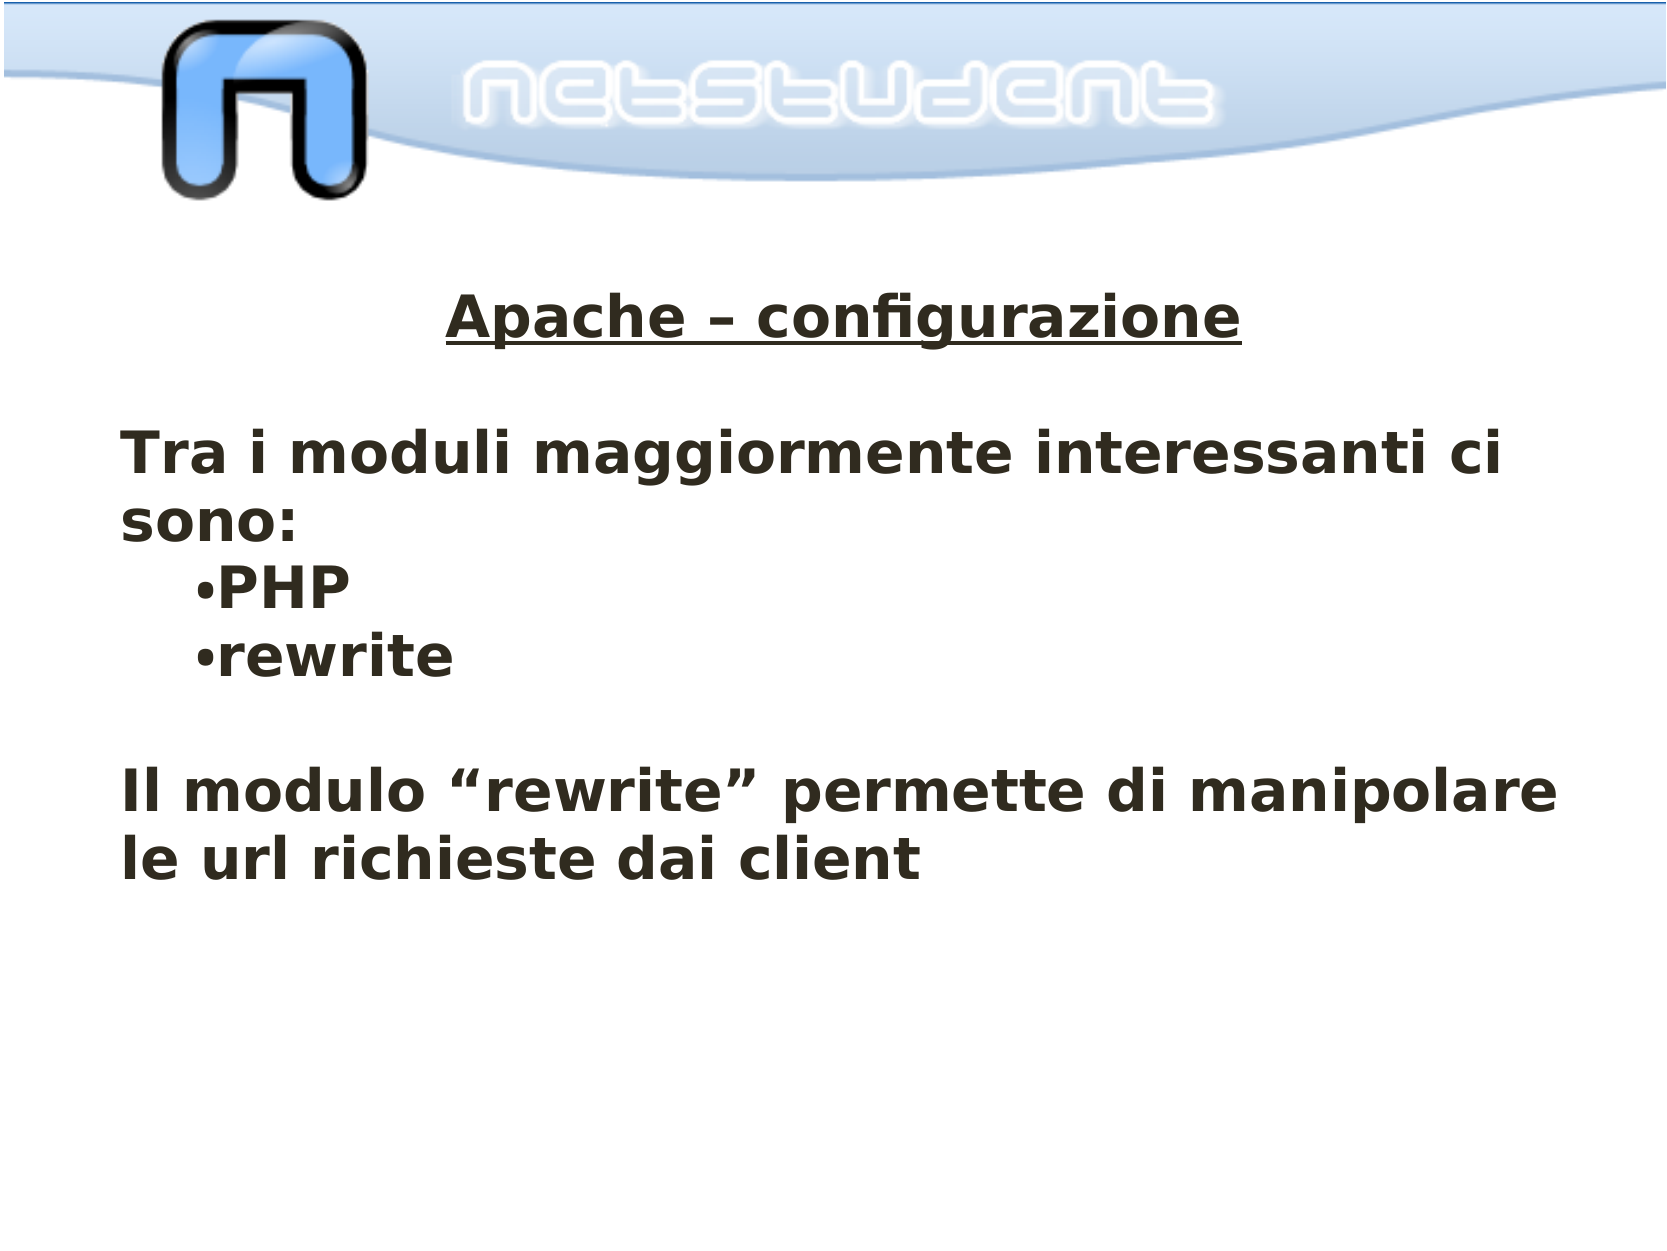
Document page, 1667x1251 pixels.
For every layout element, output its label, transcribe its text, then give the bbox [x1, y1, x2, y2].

picture [0, 0, 1667, 1251]
text_box Apache – configurazione Tra i moduli maggiormente interessanti ci sono: PHP rewrite Il modulo “rewrite” permette di manipolare le url richieste dai client [105, 276, 1583, 1140]
